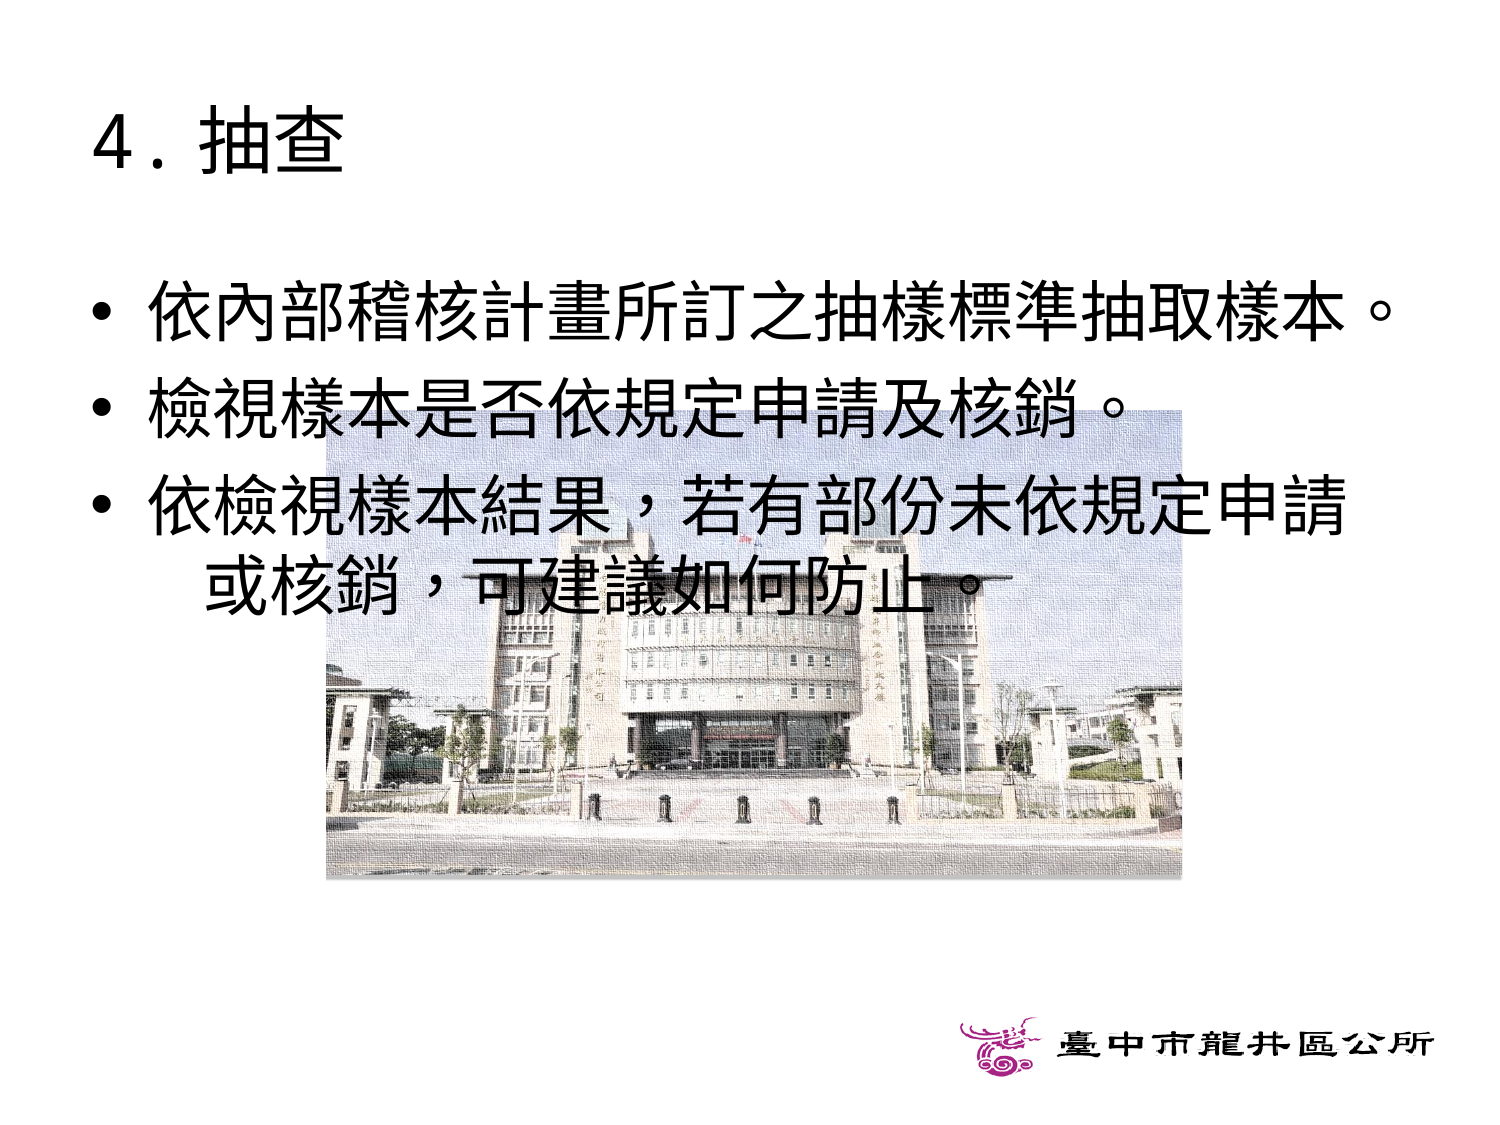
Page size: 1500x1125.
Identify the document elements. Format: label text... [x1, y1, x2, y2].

title 4.抽查 [75, 45, 1426, 233]
list 依內部稽核計畫所訂之抽樣標準抽取樣本。 檢視樣本是否依規定申請及核銷。 依檢視樣本結果，若有部份未依規定申請或核銷，可建議如何防止。 [75, 262, 1426, 1005]
